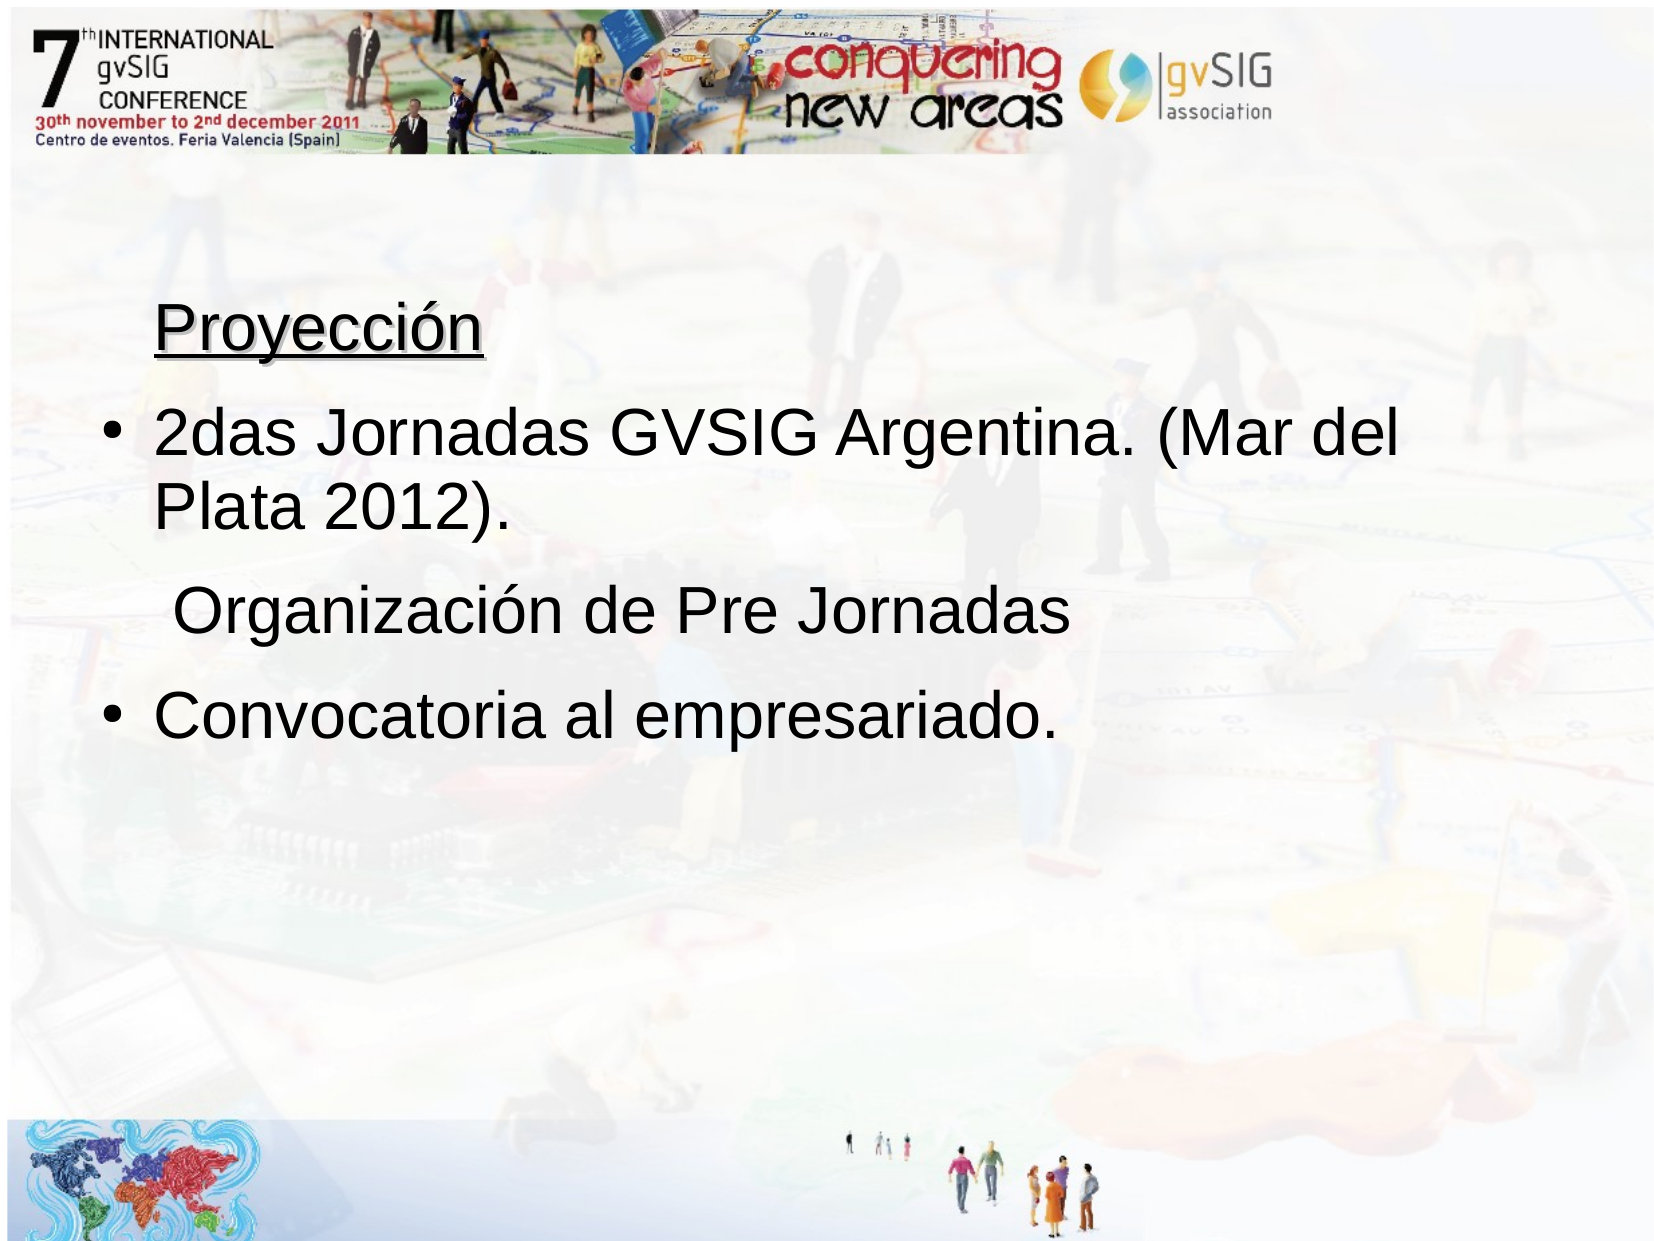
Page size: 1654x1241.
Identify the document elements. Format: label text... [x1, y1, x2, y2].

picture [7, 7, 1654, 1241]
list Proyección 2das Jornadas GVSIG Argentina. (Mar del Plata 2012). Organización de Pre Jornadas Convocatoria al empresariado. [82, 290, 1571, 1109]
